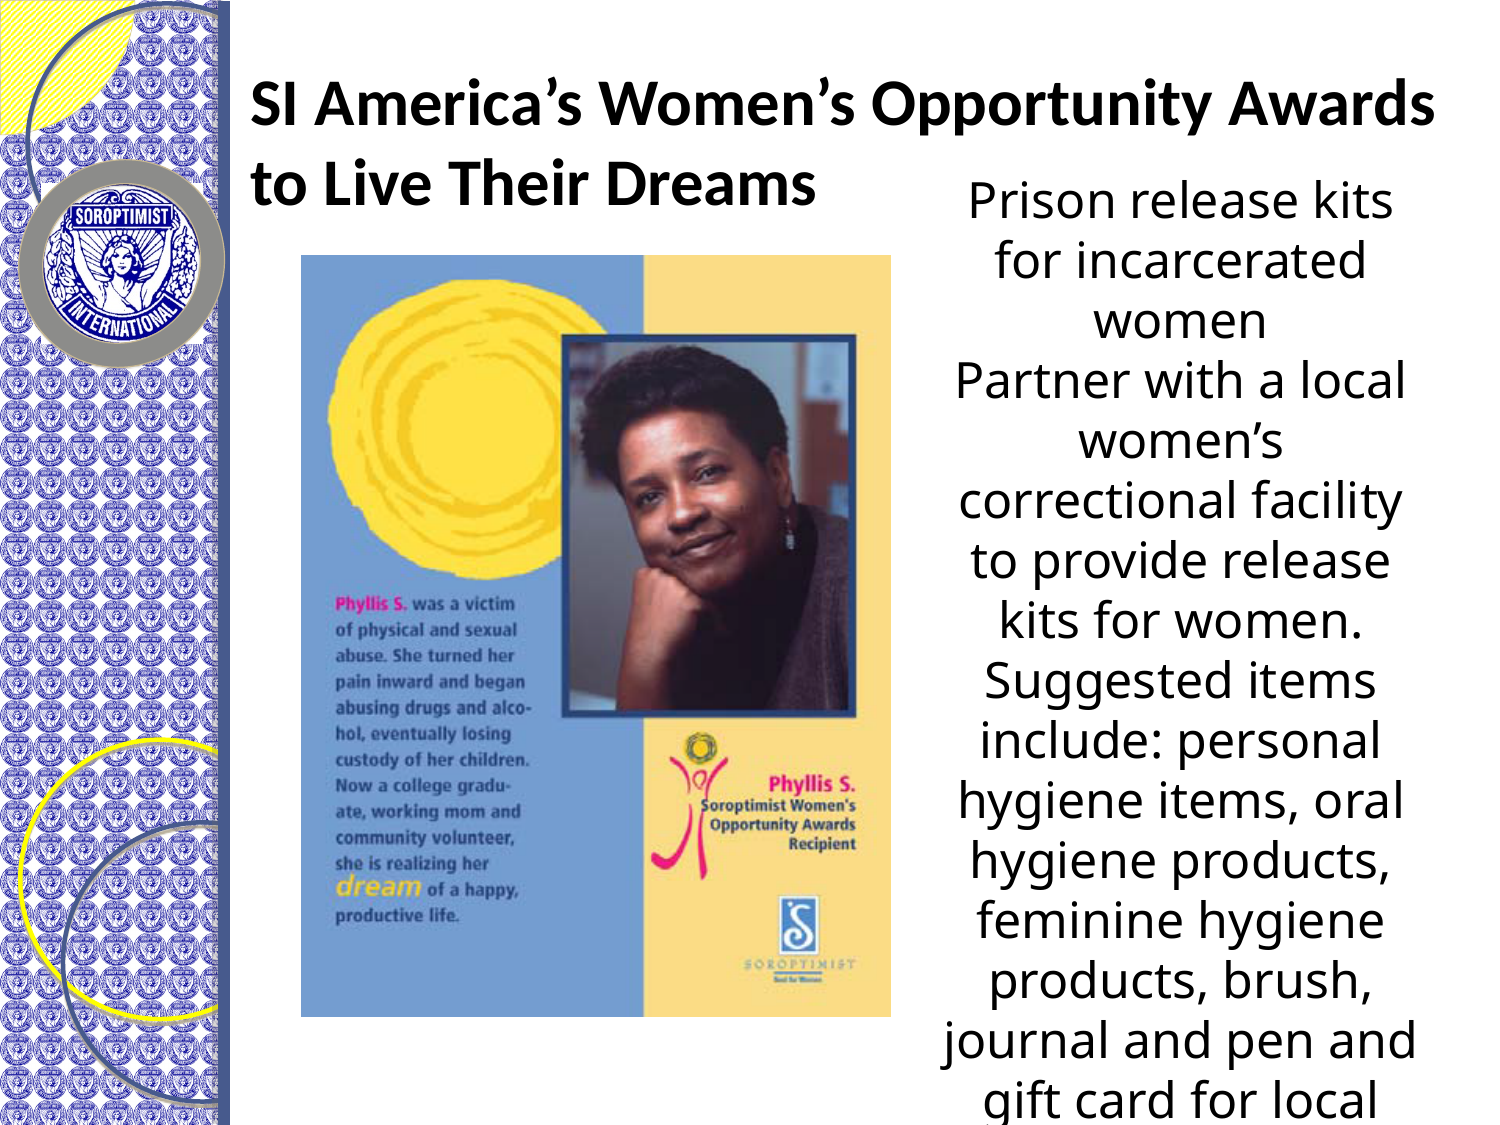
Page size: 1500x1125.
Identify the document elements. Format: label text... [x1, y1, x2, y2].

picture [44, 187, 198, 342]
text_box Prison release kits for incarcerated women Partner with a local women’s correctional facility to provide release kits for women. Suggested items include: personal hygiene items, oral hygiene products, feminine hygiene products, brush, journal and pen and gift card for local department store. [927, 160, 1436, 1076]
picture [301, 255, 891, 1017]
picture [1, 1, 134, 134]
picture [23, 747, 212, 972]
picture [66, 830, 212, 1016]
picture [0, 134, 218, 1125]
picture [31, 11, 212, 207]
picture [32, 16, 133, 130]
title SI America’s Women’s Opportunity Awards to Live Their Dreams [235, 45, 1466, 233]
picture [70, 996, 212, 1099]
picture [136, 0, 212, 8]
